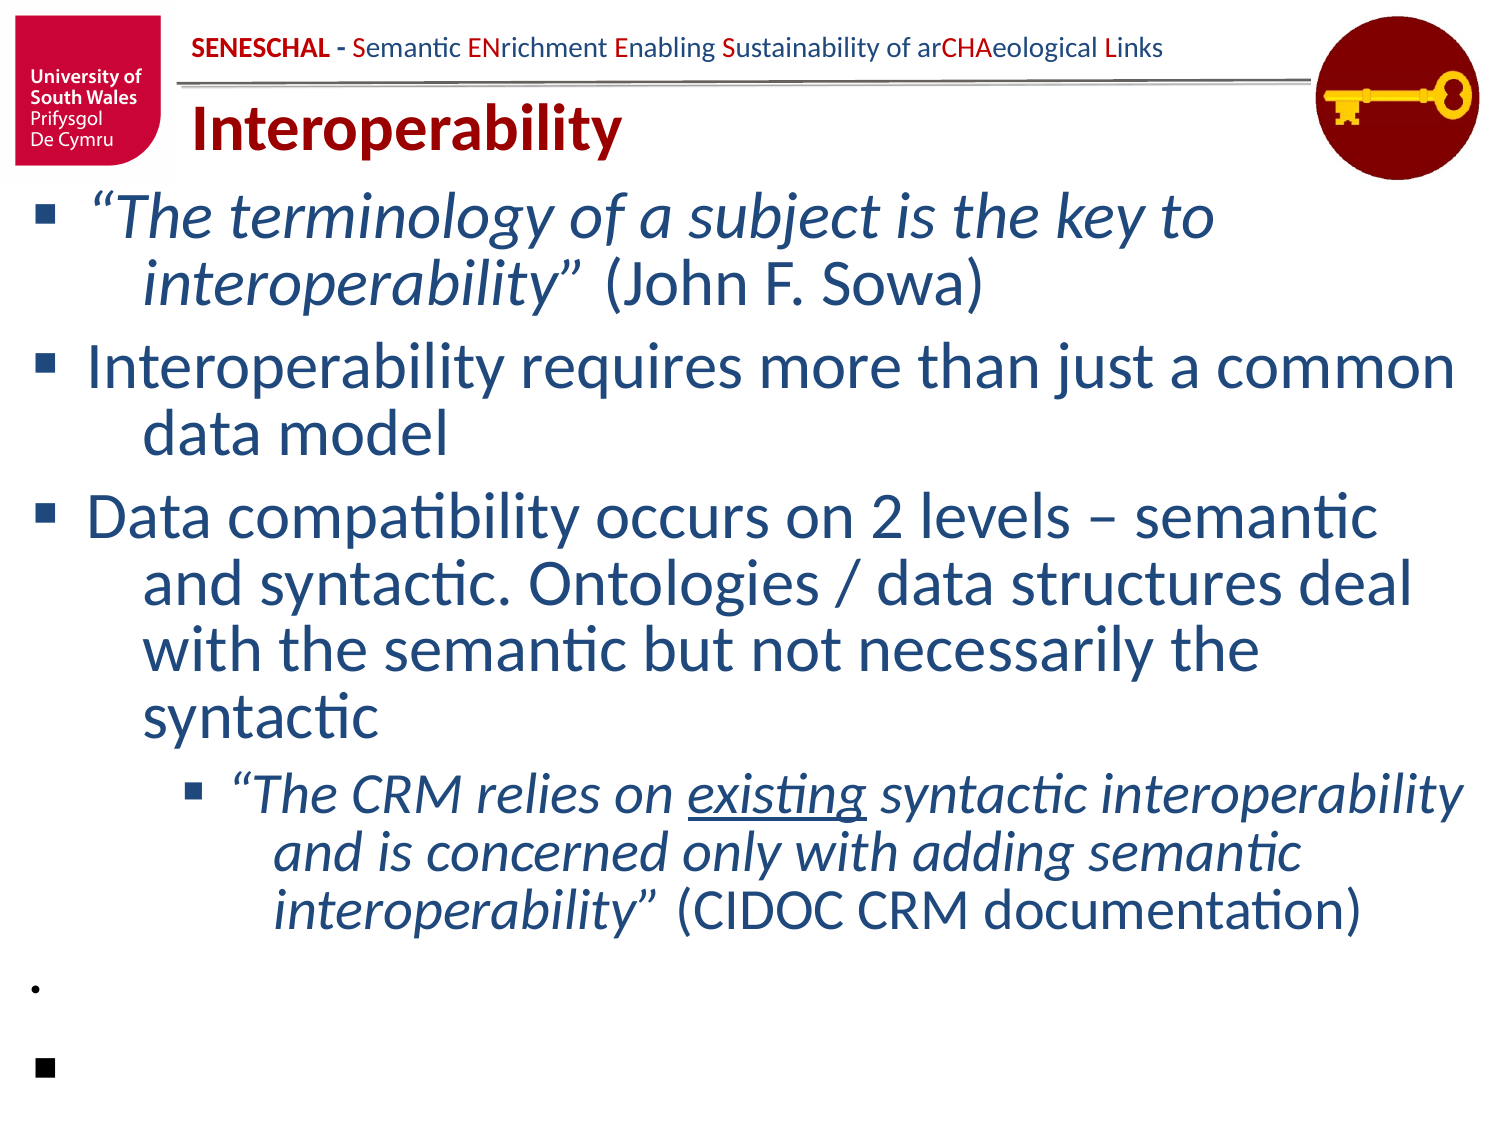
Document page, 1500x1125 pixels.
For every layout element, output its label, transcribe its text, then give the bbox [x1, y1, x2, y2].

list “The terminology of a subject is the key to interoperability” (John F. Sowa) Interoperability requires more than just a common data model Data compatibility occurs on 2 levels – semantic and syntactic. Ontologies / data structures deal with the semantic but not necessarily the syntactic “The CRM relies on existing syntactic interoperability and is concerned only with adding semantic interoperability” (CIDOC CRM documentation) [15, 181, 1484, 1125]
picture [1311, 12, 1484, 181]
title Interoperability [176, 85, 1312, 181]
text_box SENESCHAL - Semantic ENrichment Enabling Sustainability of arCHAeological Links [176, 20, 1311, 80]
picture [0, 0, 177, 182]
